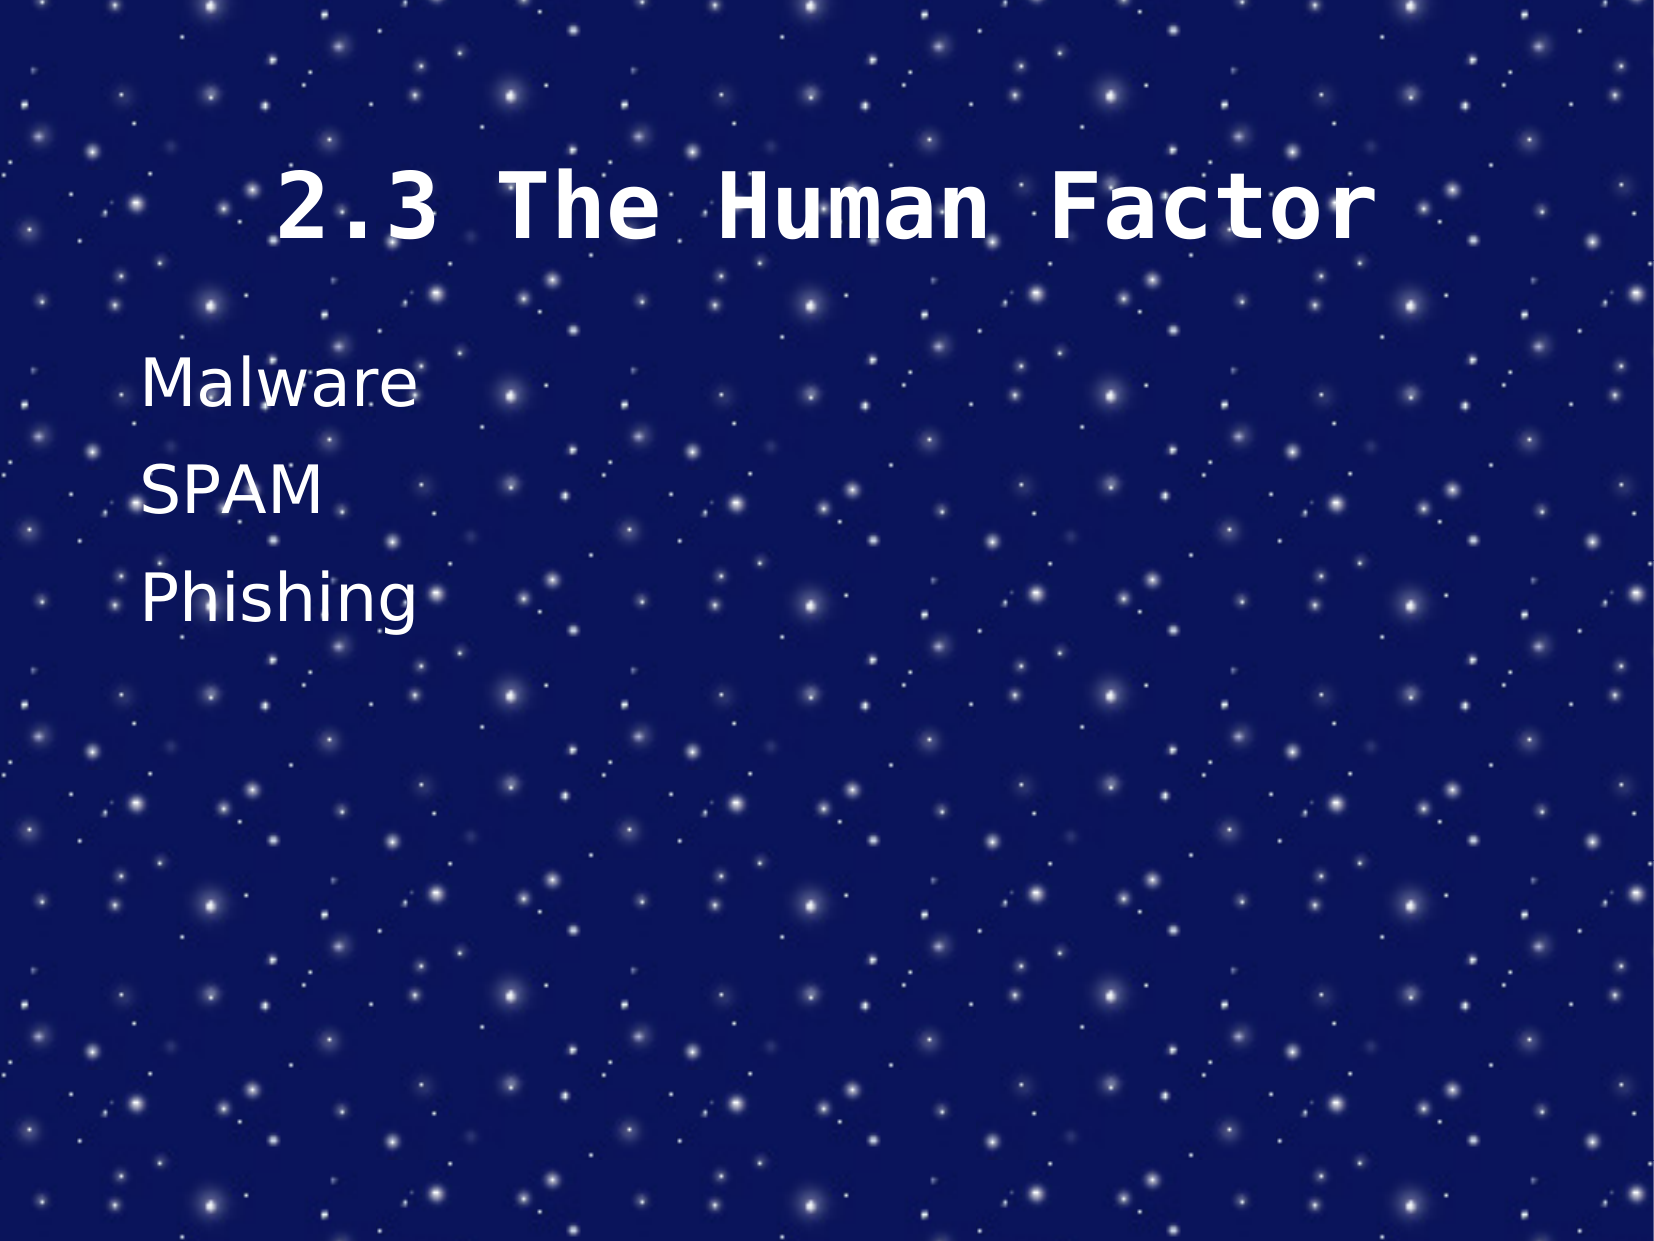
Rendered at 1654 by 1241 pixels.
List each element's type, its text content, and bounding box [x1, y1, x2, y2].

list Malware SPAM Phishing [121, 344, 1534, 1127]
picture [0, 0, 1654, 1241]
title 2.3 The Human Factor [121, 102, 1534, 310]
